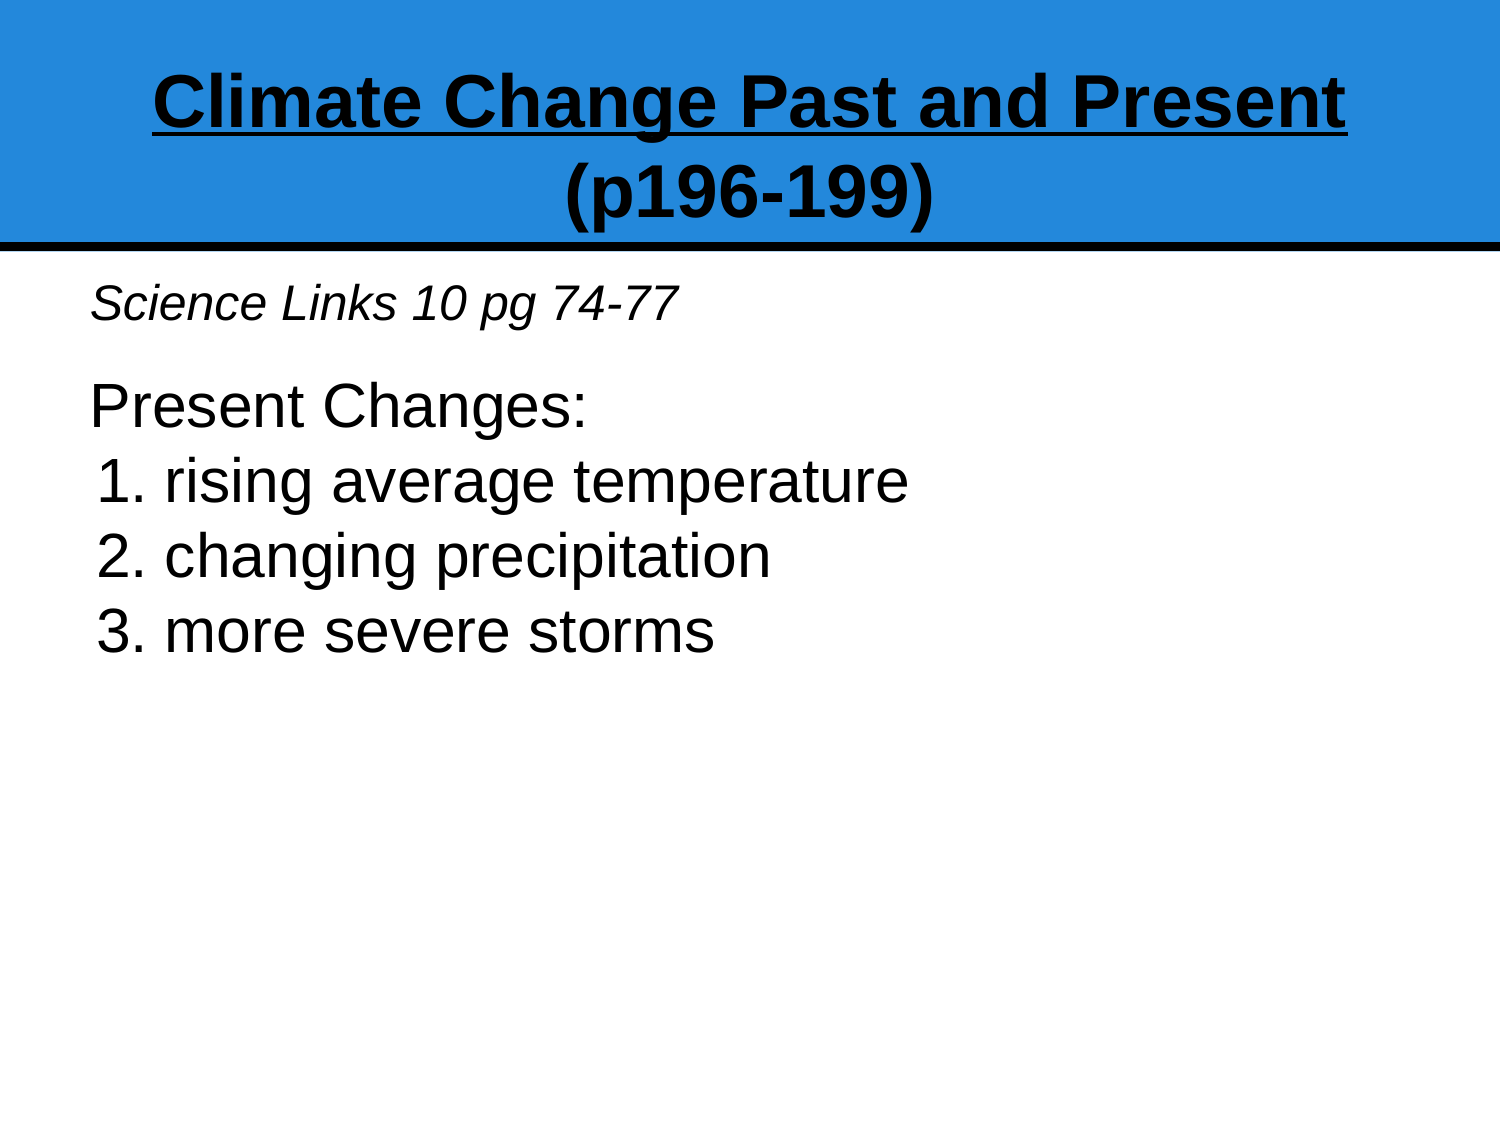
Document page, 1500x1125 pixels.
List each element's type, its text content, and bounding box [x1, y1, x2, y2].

text_box Science Links 10 pg 74-77 Present Changes: rising average temperature changing precipitation more severe storms [75, 262, 1425, 1078]
text_box Climate Change Past and Present (p196-199) [75, 45, 1425, 233]
